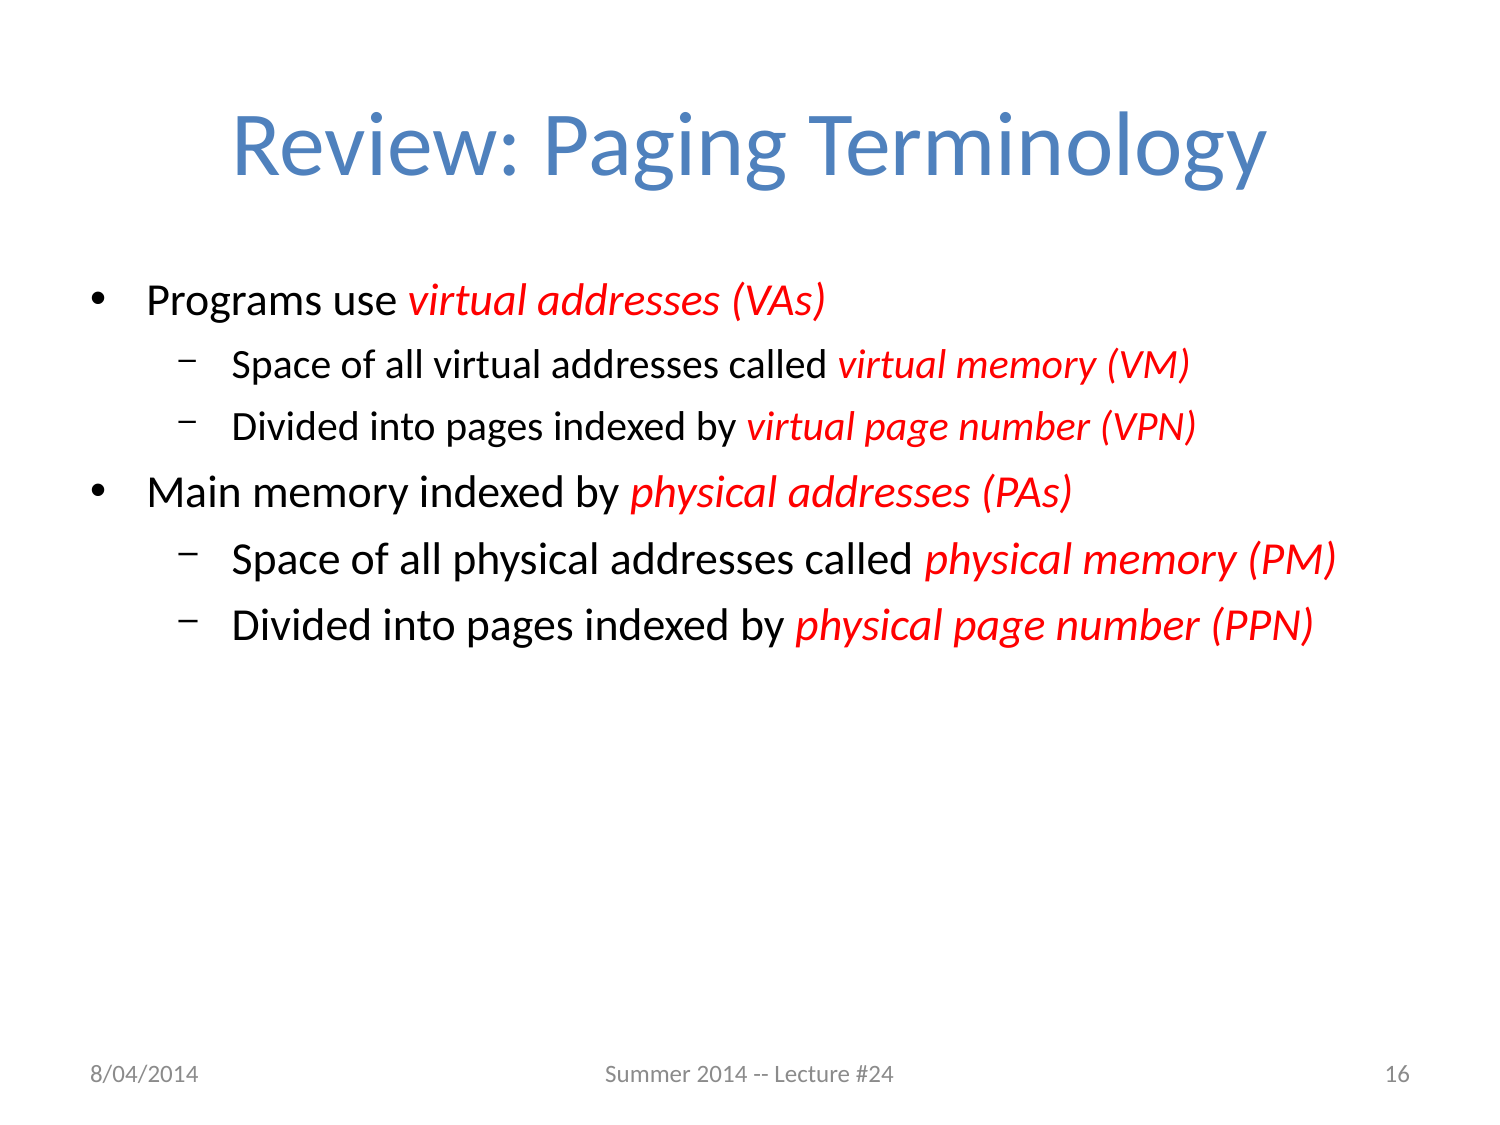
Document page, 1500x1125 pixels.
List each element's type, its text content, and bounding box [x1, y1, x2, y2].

footer Summer 2014 -- Lecture #24 [512, 1042, 988, 1103]
title Review: Paging Terminology [75, 45, 1425, 233]
list Programs use virtual addresses (VAs) Space of all virtual addresses called virtual memory (VM) Divided into pages indexed by virtual page number (VPN) Main memory indexed by physical addresses (PAs) Space of all physical addresses called physical memory (PM) Divided into pages indexed by physical page number (PPN) [75, 262, 1425, 1073]
slide_number 8/04/2014 [75, 1042, 425, 1103]
slide_number <number> [1074, 1042, 1425, 1103]
